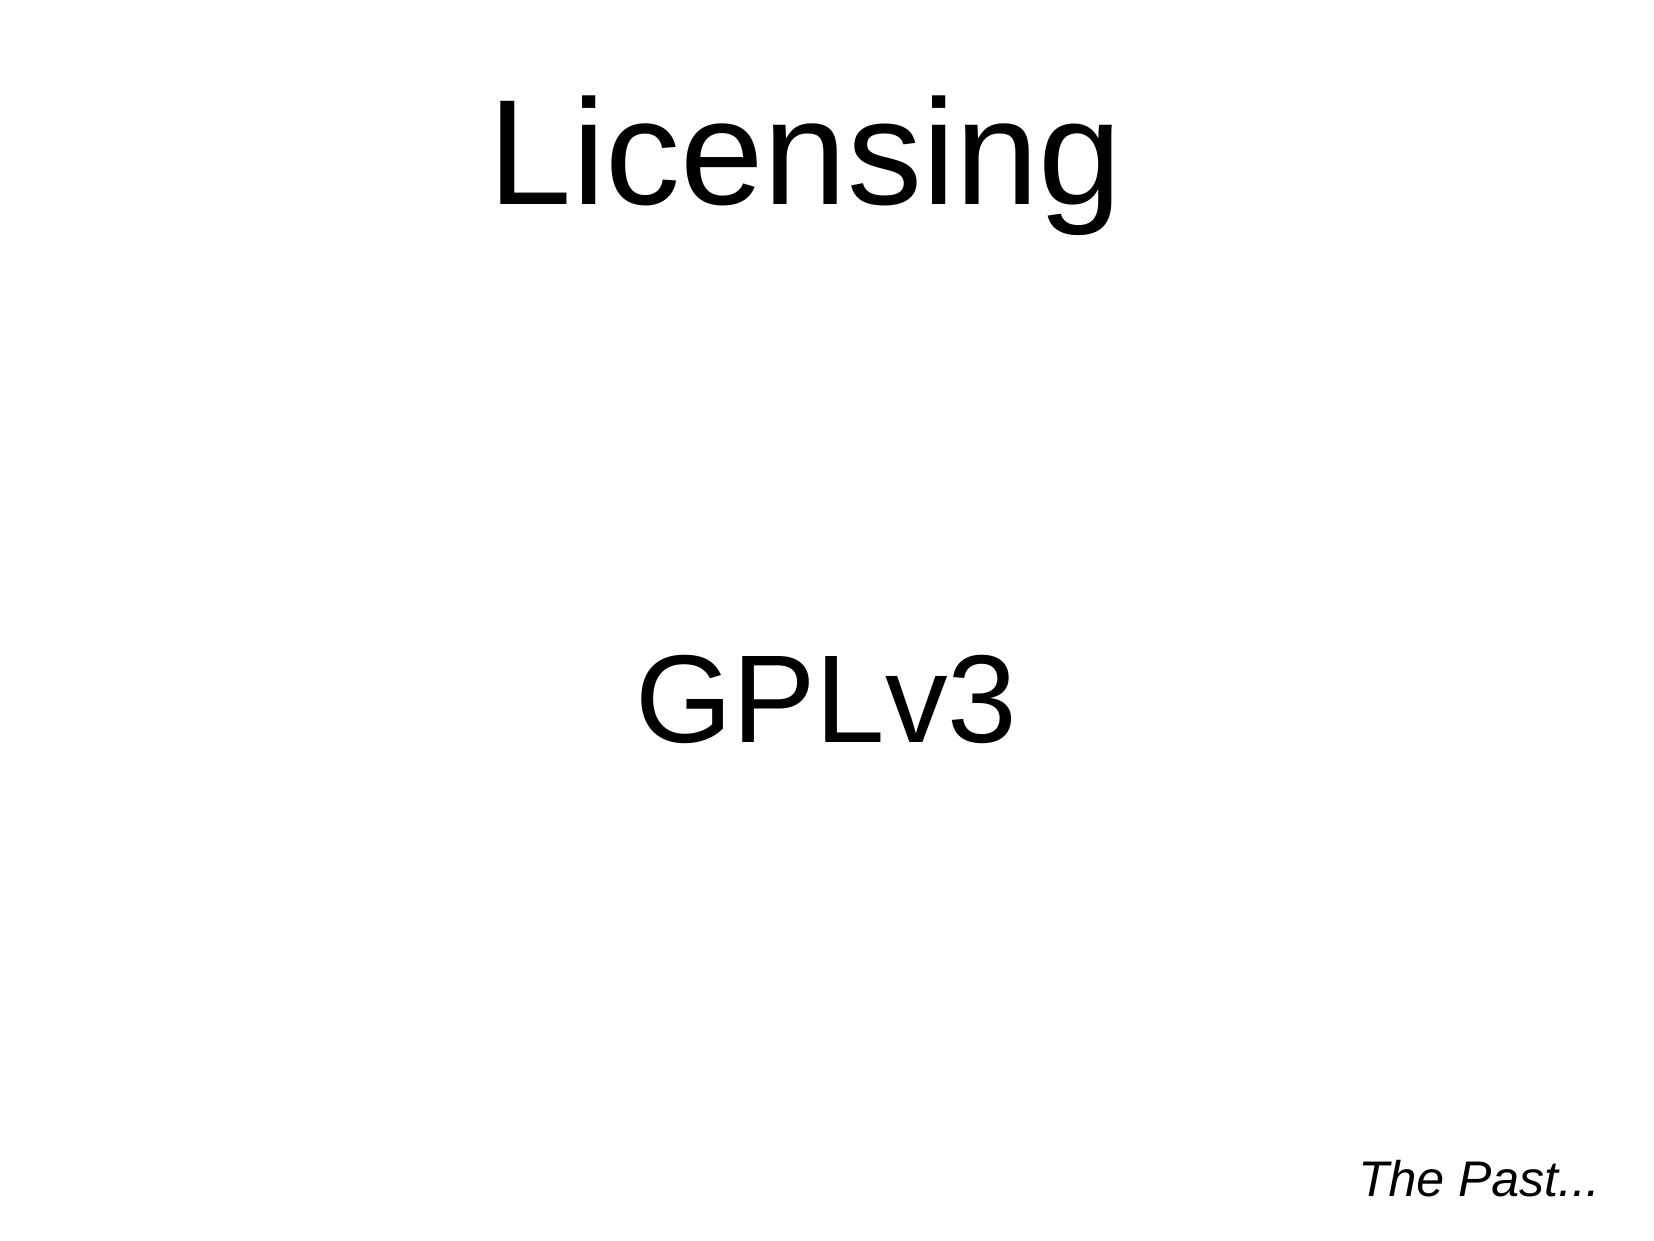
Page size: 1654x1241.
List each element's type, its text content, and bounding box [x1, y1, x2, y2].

title Licensing [82, 49, 1571, 257]
text_box The Past... [1358, 1151, 1595, 1208]
subtitle GPLv3 [82, 290, 1571, 1109]
